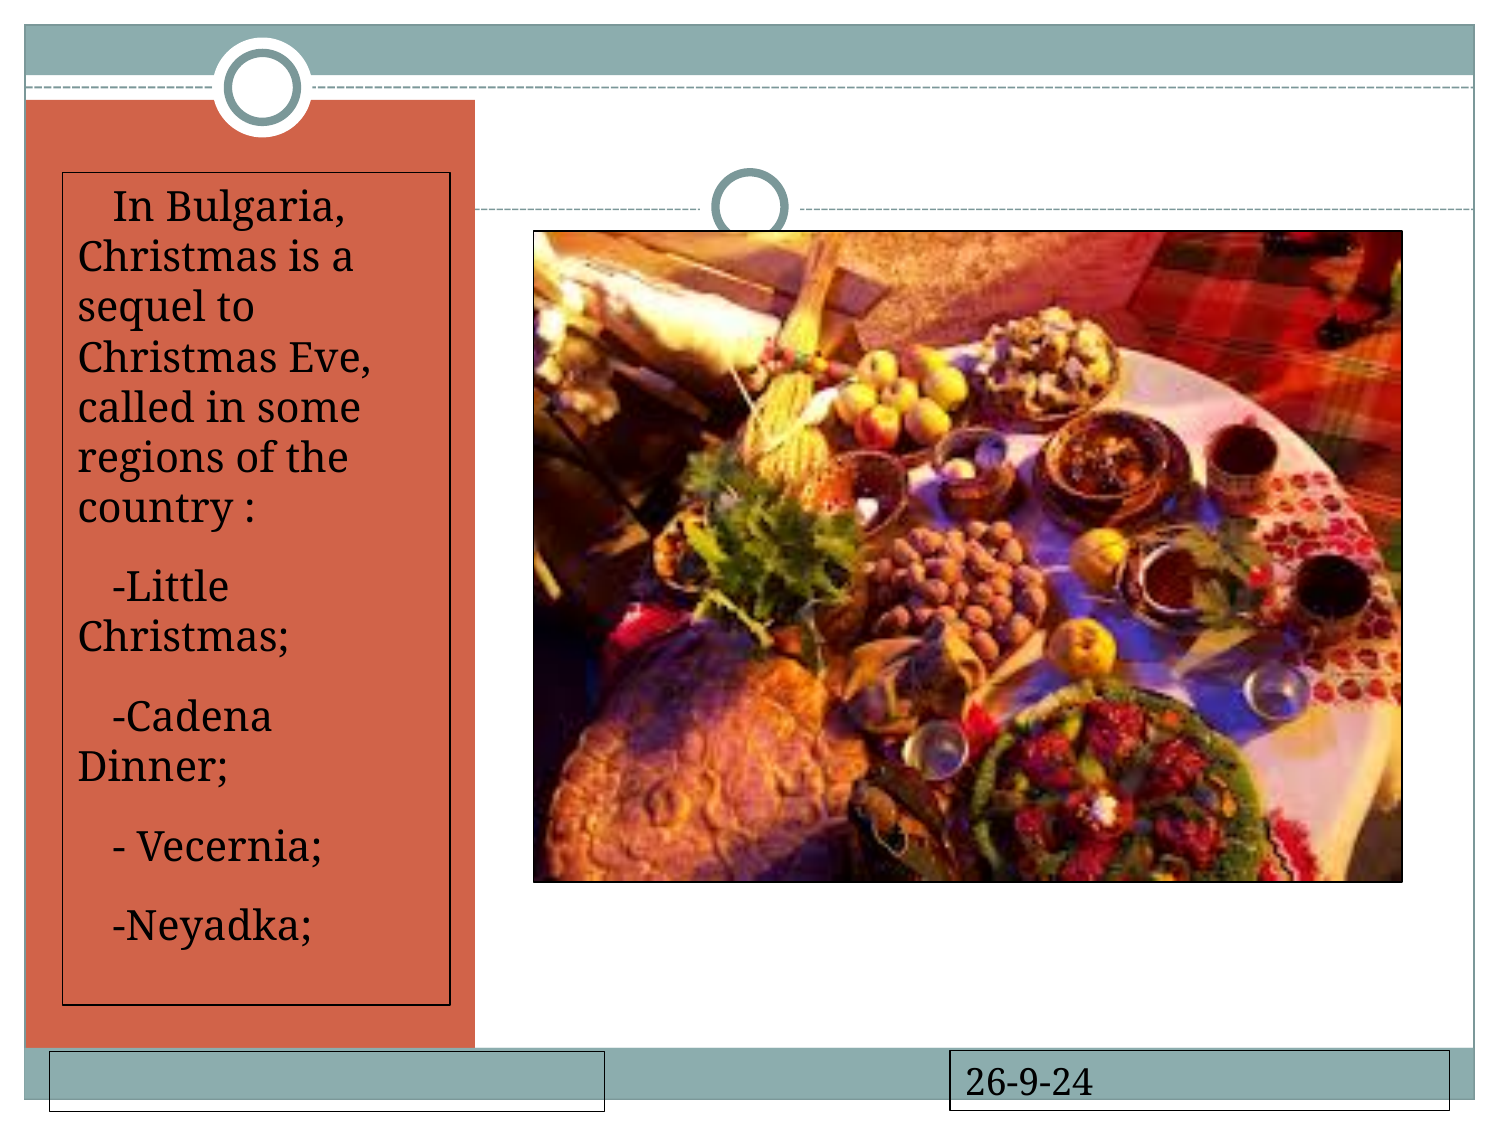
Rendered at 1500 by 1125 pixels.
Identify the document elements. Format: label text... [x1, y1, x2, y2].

list In Bulgaria, Christmas is a sequel to Christmas Eve, called in some regions of the country : -Little Christmas; -Cadena Dinner; - Vecernia; -Neyadka; [62, 172, 450, 1005]
picture [534, 231, 1402, 882]
text_box [49, 1051, 605, 1112]
text_box 2018-12-13 [950, 1050, 1450, 1111]
